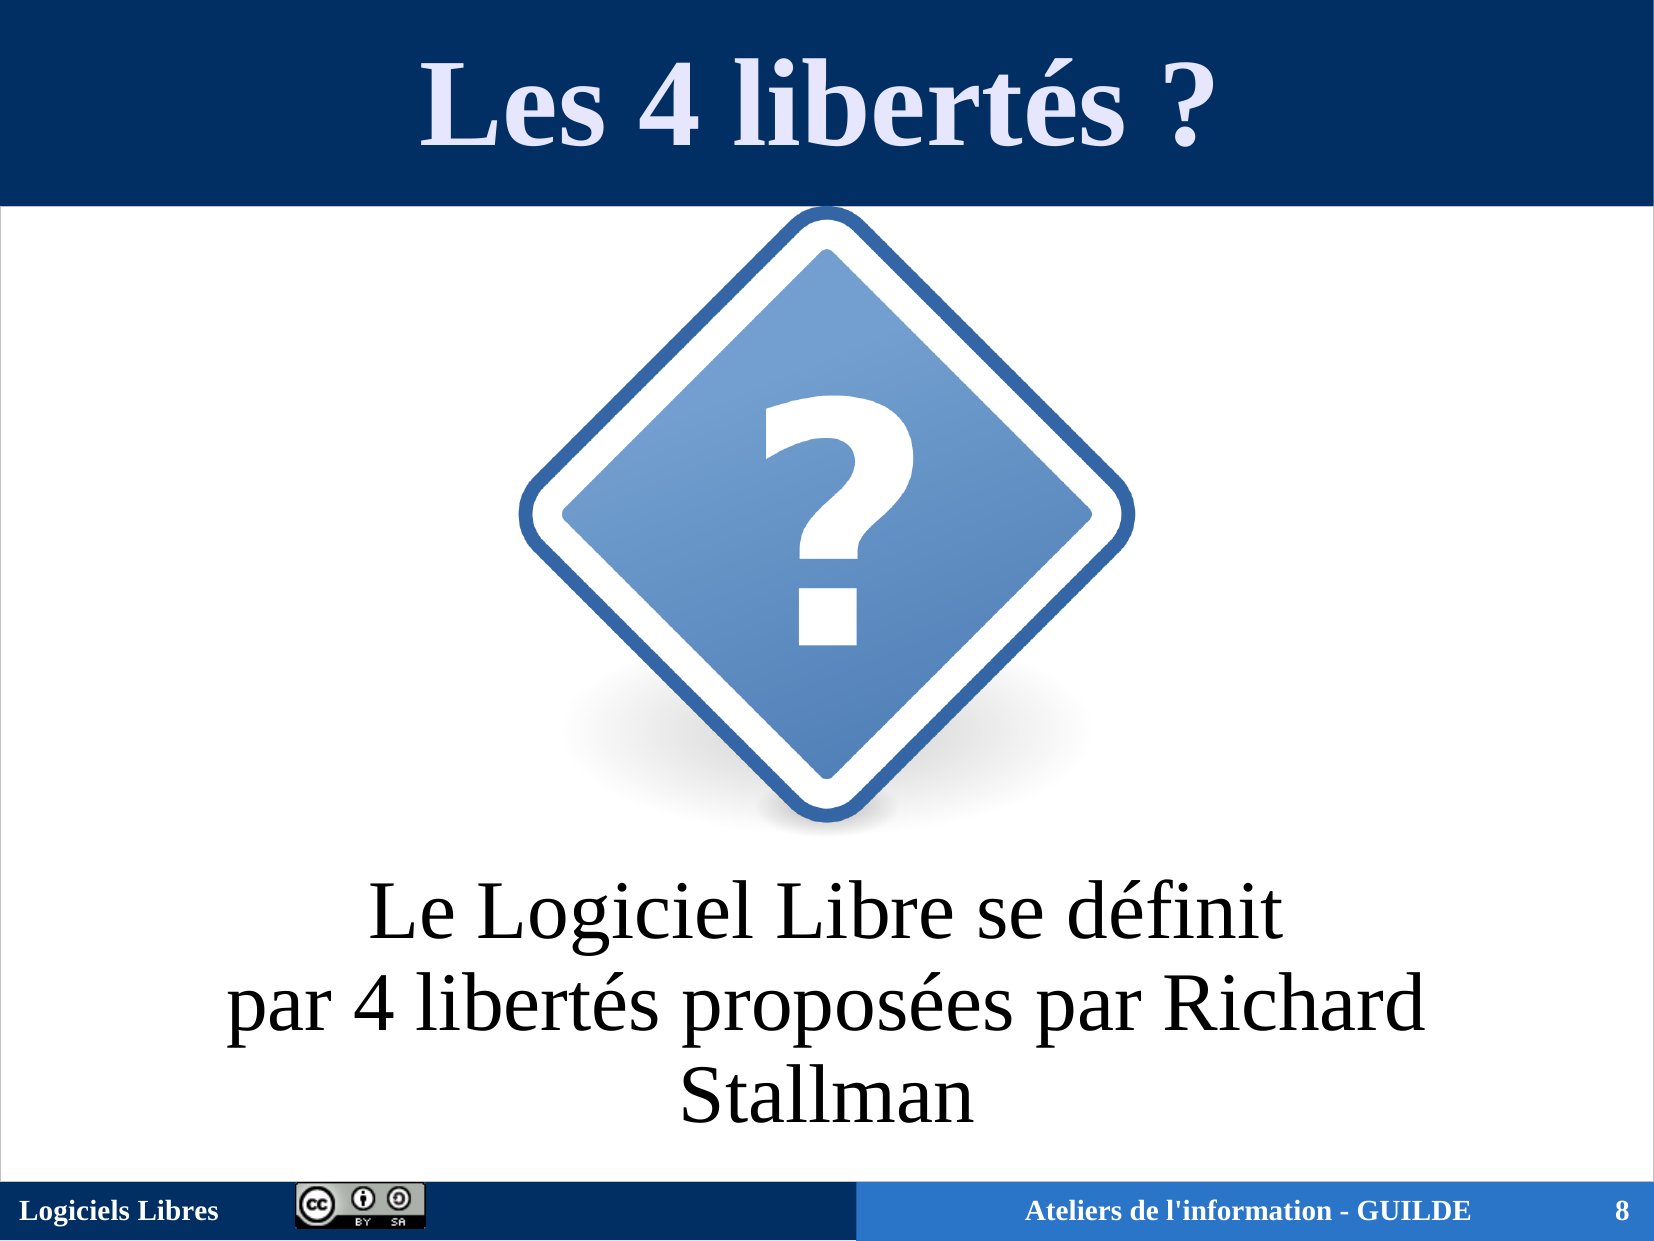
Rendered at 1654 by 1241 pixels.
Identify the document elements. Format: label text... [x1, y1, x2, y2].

text_box Le Logiciel Libre se définit par 4 libertés proposées par Richard Stallman [200, 864, 1453, 1141]
title Les 4 libertés ? [76, 0, 1565, 208]
picture [474, 176, 1179, 864]
picture [295, 1182, 426, 1229]
